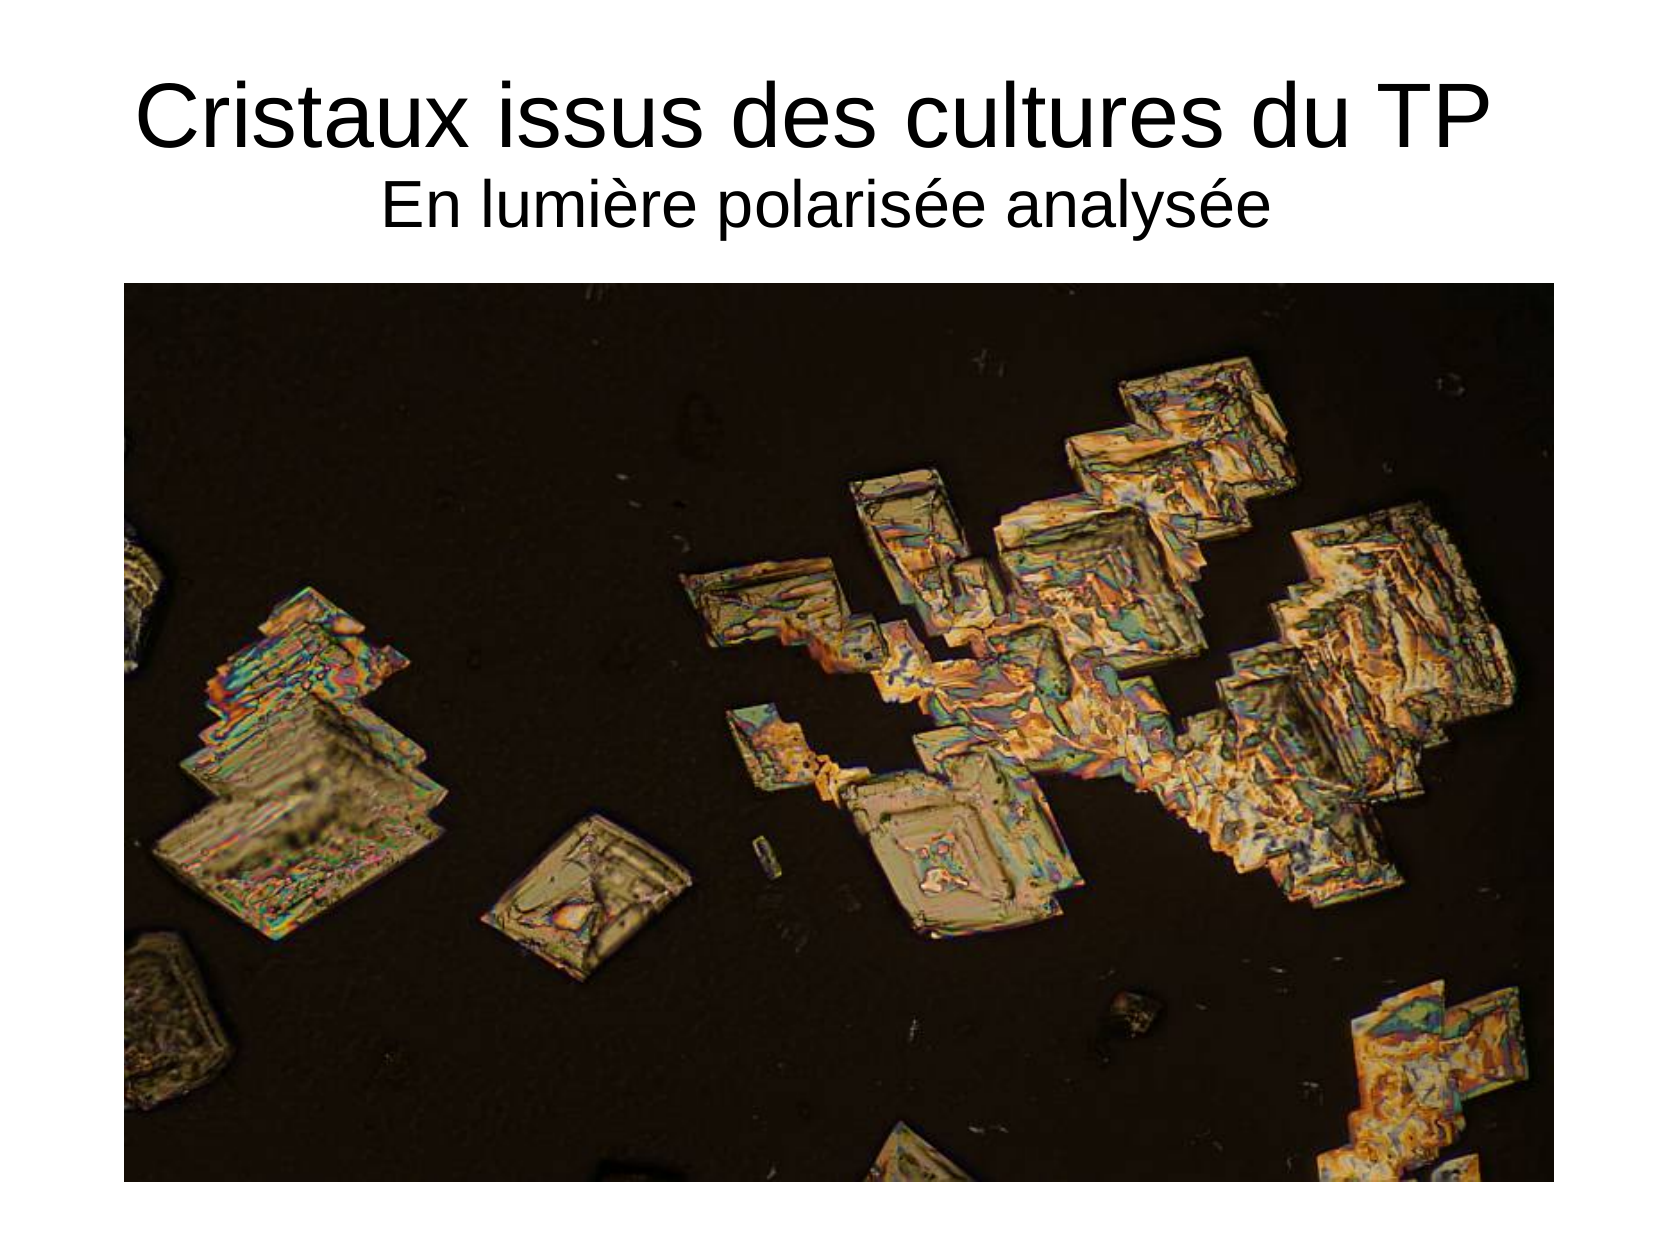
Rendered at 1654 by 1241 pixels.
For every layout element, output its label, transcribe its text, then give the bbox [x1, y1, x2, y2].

title Cristaux issus des cultures du TP En lumière polarisée analysée [82, 49, 1571, 257]
picture [124, 283, 1554, 1182]
